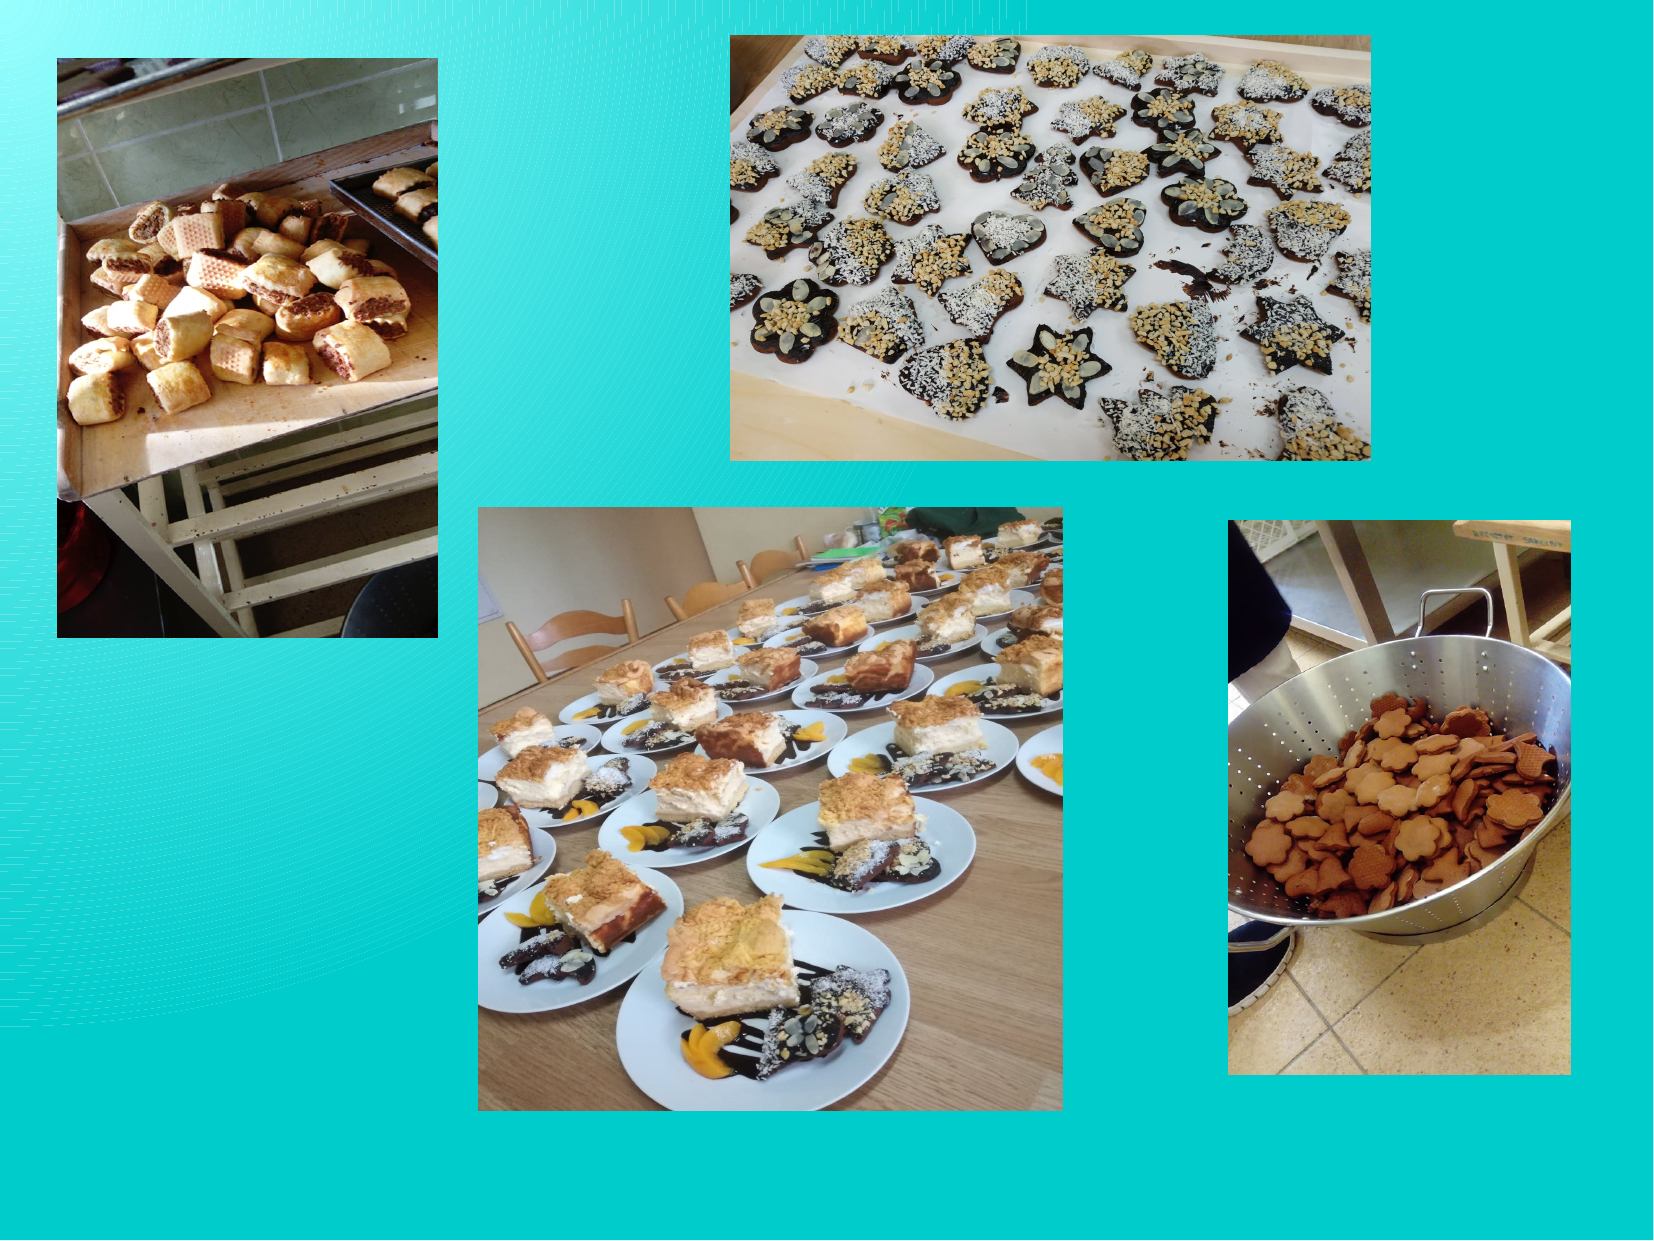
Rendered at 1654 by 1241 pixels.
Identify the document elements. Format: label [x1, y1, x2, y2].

picture [1228, 520, 1571, 1075]
picture [730, 35, 1371, 461]
picture [57, 58, 438, 638]
picture [478, 507, 1063, 1111]
